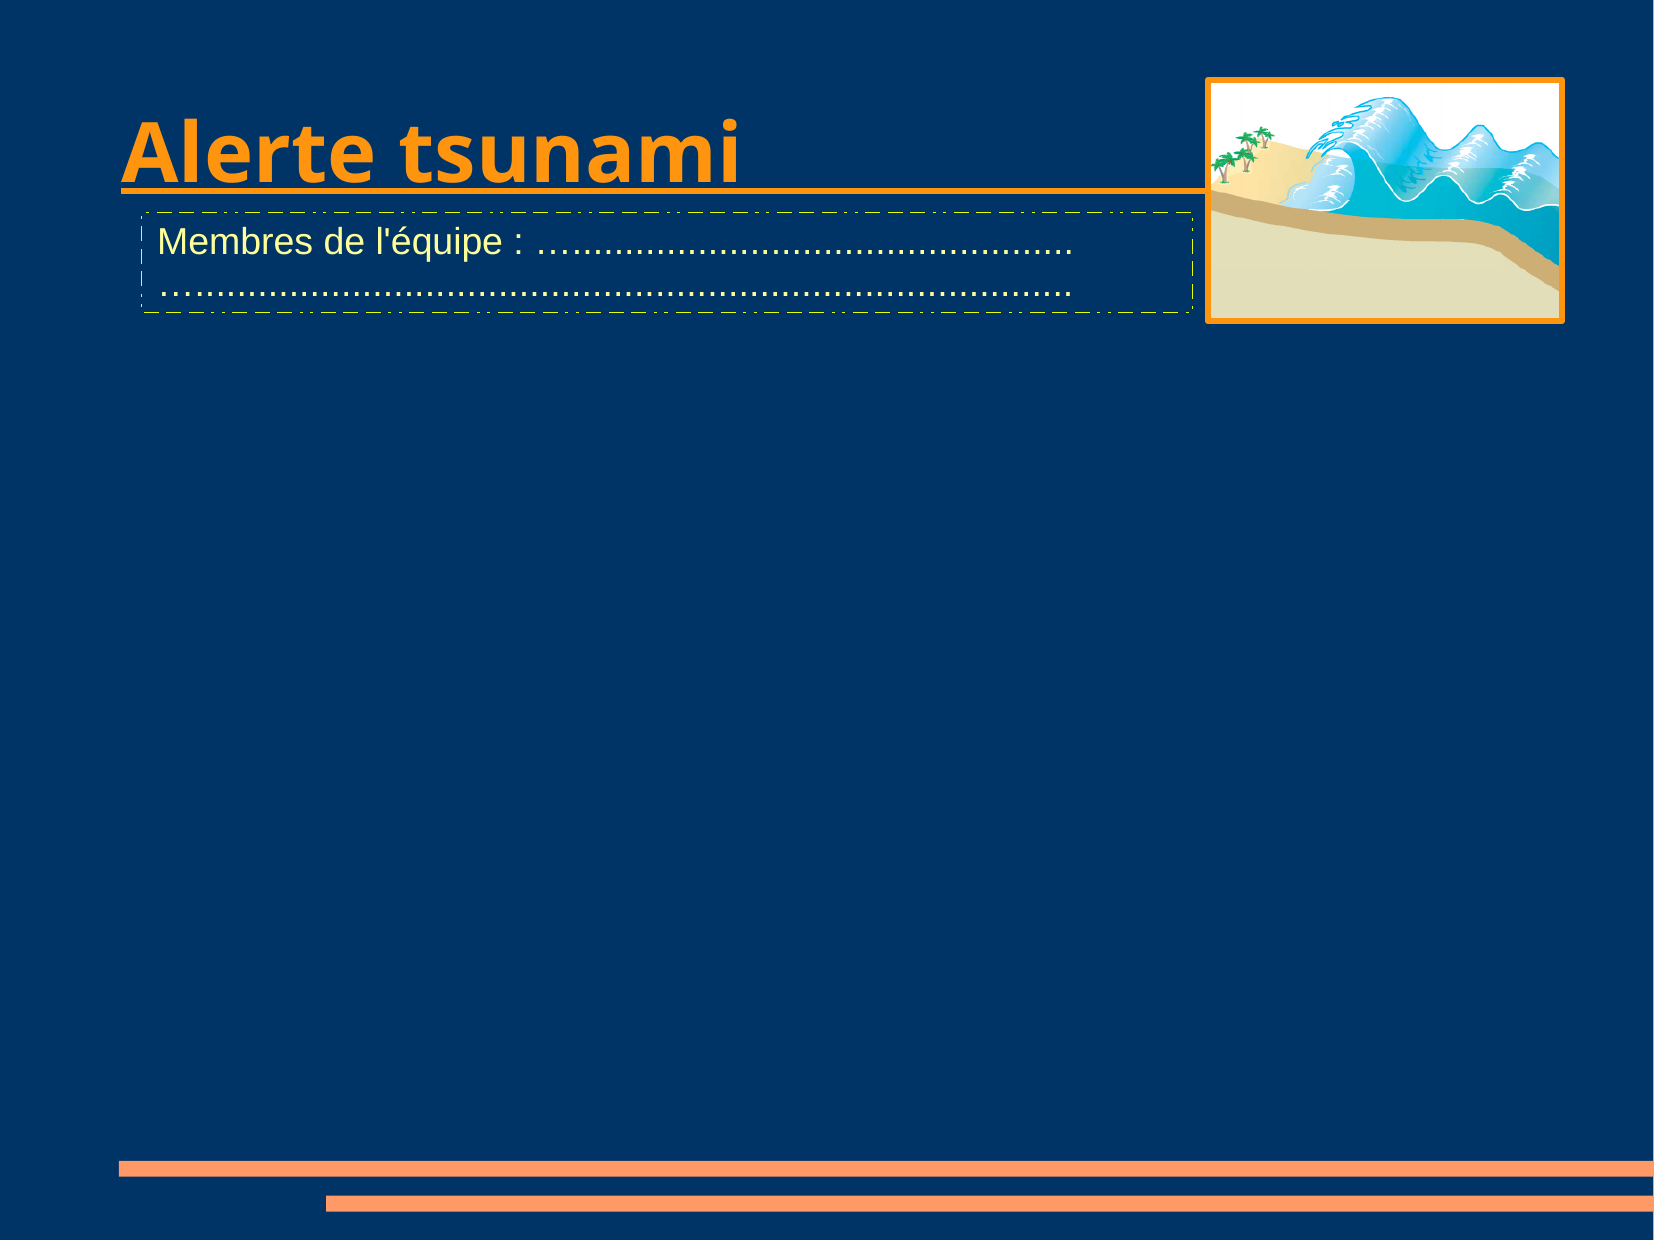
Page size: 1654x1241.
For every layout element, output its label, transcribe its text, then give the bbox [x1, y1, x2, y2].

picture [1210, 82, 1560, 319]
text_box Membres de l'équipe : …................................................ ….................................................................................... [141, 212, 1193, 313]
title Alerte tsunami [121, 46, 1534, 254]
